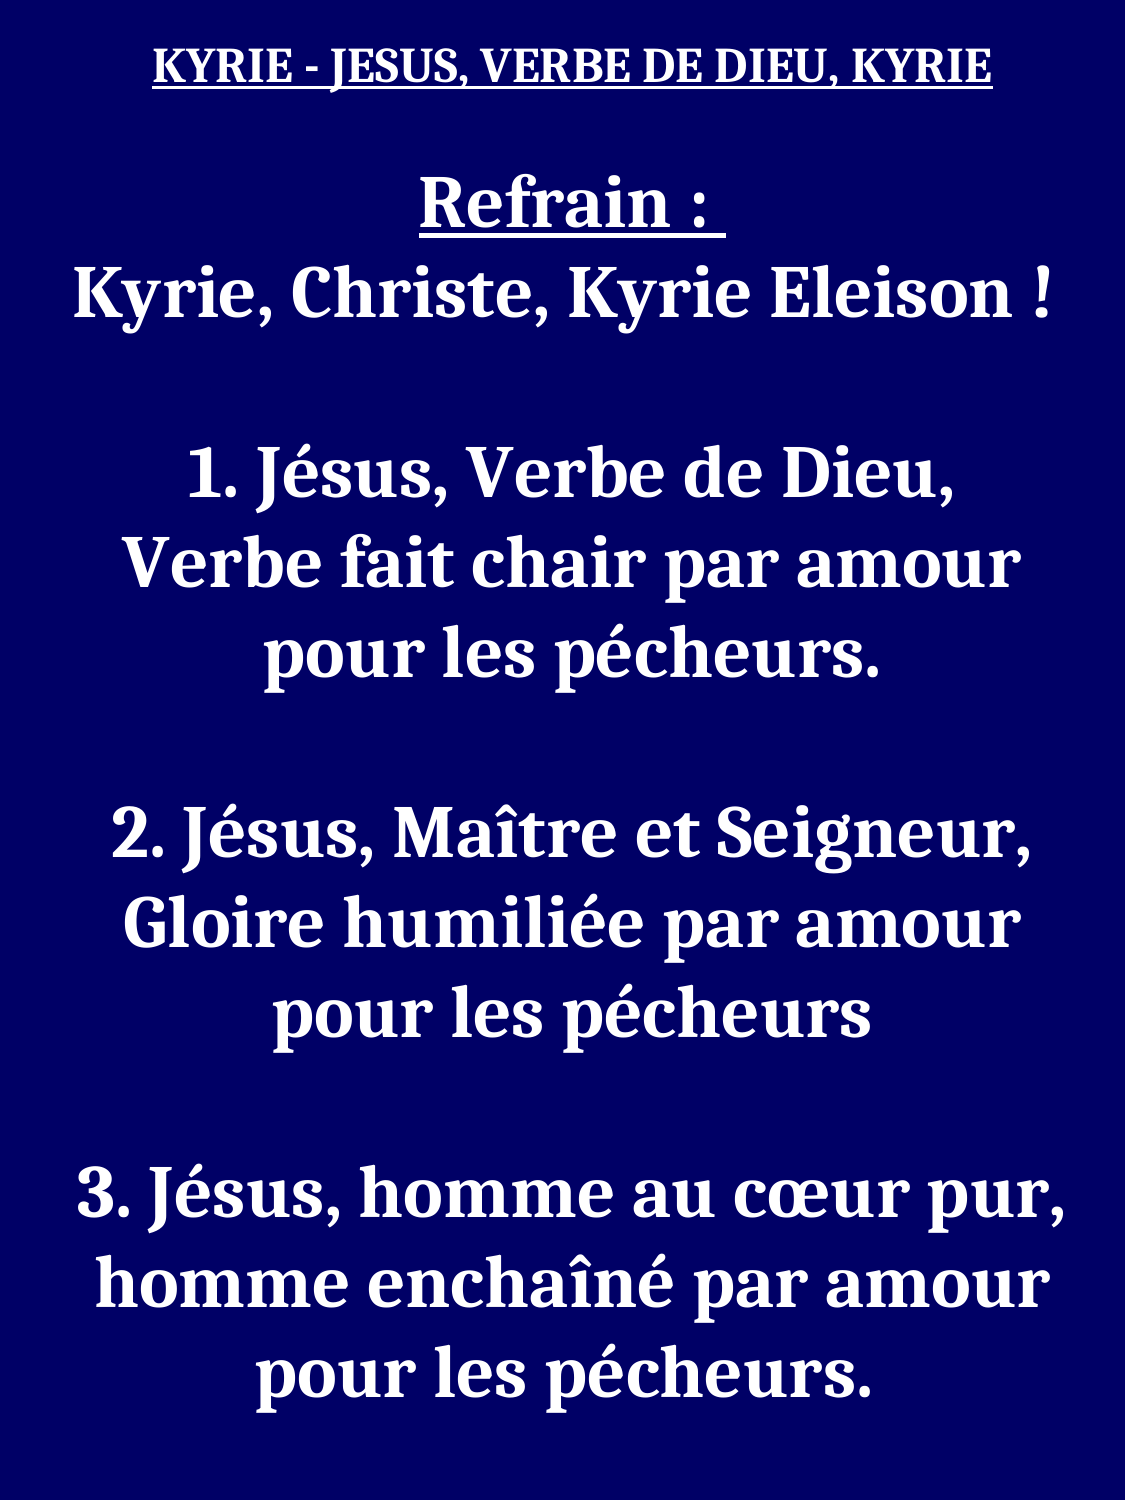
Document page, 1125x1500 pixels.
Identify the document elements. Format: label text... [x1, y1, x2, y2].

text_box KYRIE - JESUS, VERBE DE DIEU, KYRIE Refrain : Kyrie, Christe, Kyrie Eleison ! 1. Jésus, Verbe de Dieu, Verbe fait chair par amour pour les pécheurs. 2. Jésus, Maître et Seigneur, Gloire humiliée par amour pour les pécheurs 3. Jésus, homme au cœur pur, homme enchaîné par amour pour les pécheurs. [47, 25, 1099, 1419]
